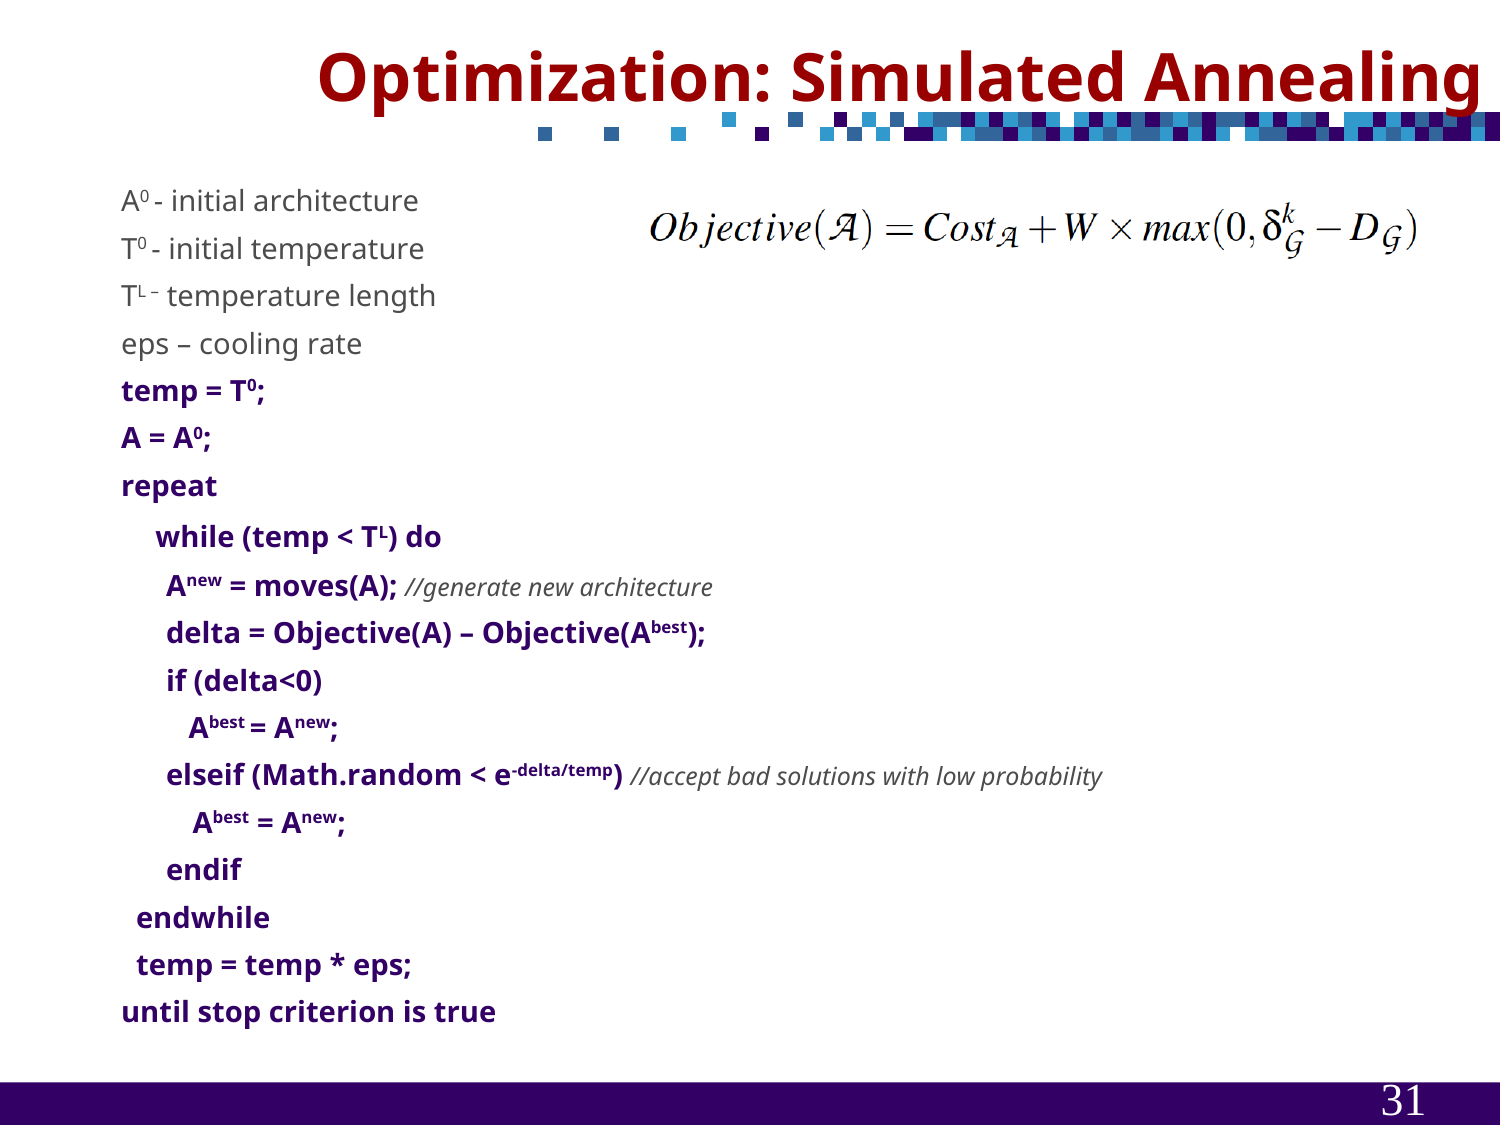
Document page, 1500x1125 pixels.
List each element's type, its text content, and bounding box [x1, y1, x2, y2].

list A0 - initial architecture T0 - initial temperature TL – temperature length eps – cooling rate temp = T0; A = A0; repeat while (temp < TL) do Anew = moves(A); //generate new architecture delta = Objective(A) – Objective(Abest); if (delta<0) Abest = Anew; elseif (Math.random < e-delta/temp) //accept bad solutions with low probability Abest = Anew; endif endwhile temp = temp * eps; until stop criterion is true [50, 174, 1450, 1125]
title Optimization: Simulated Annealing [0, 24, 1500, 125]
picture [645, 194, 1430, 267]
